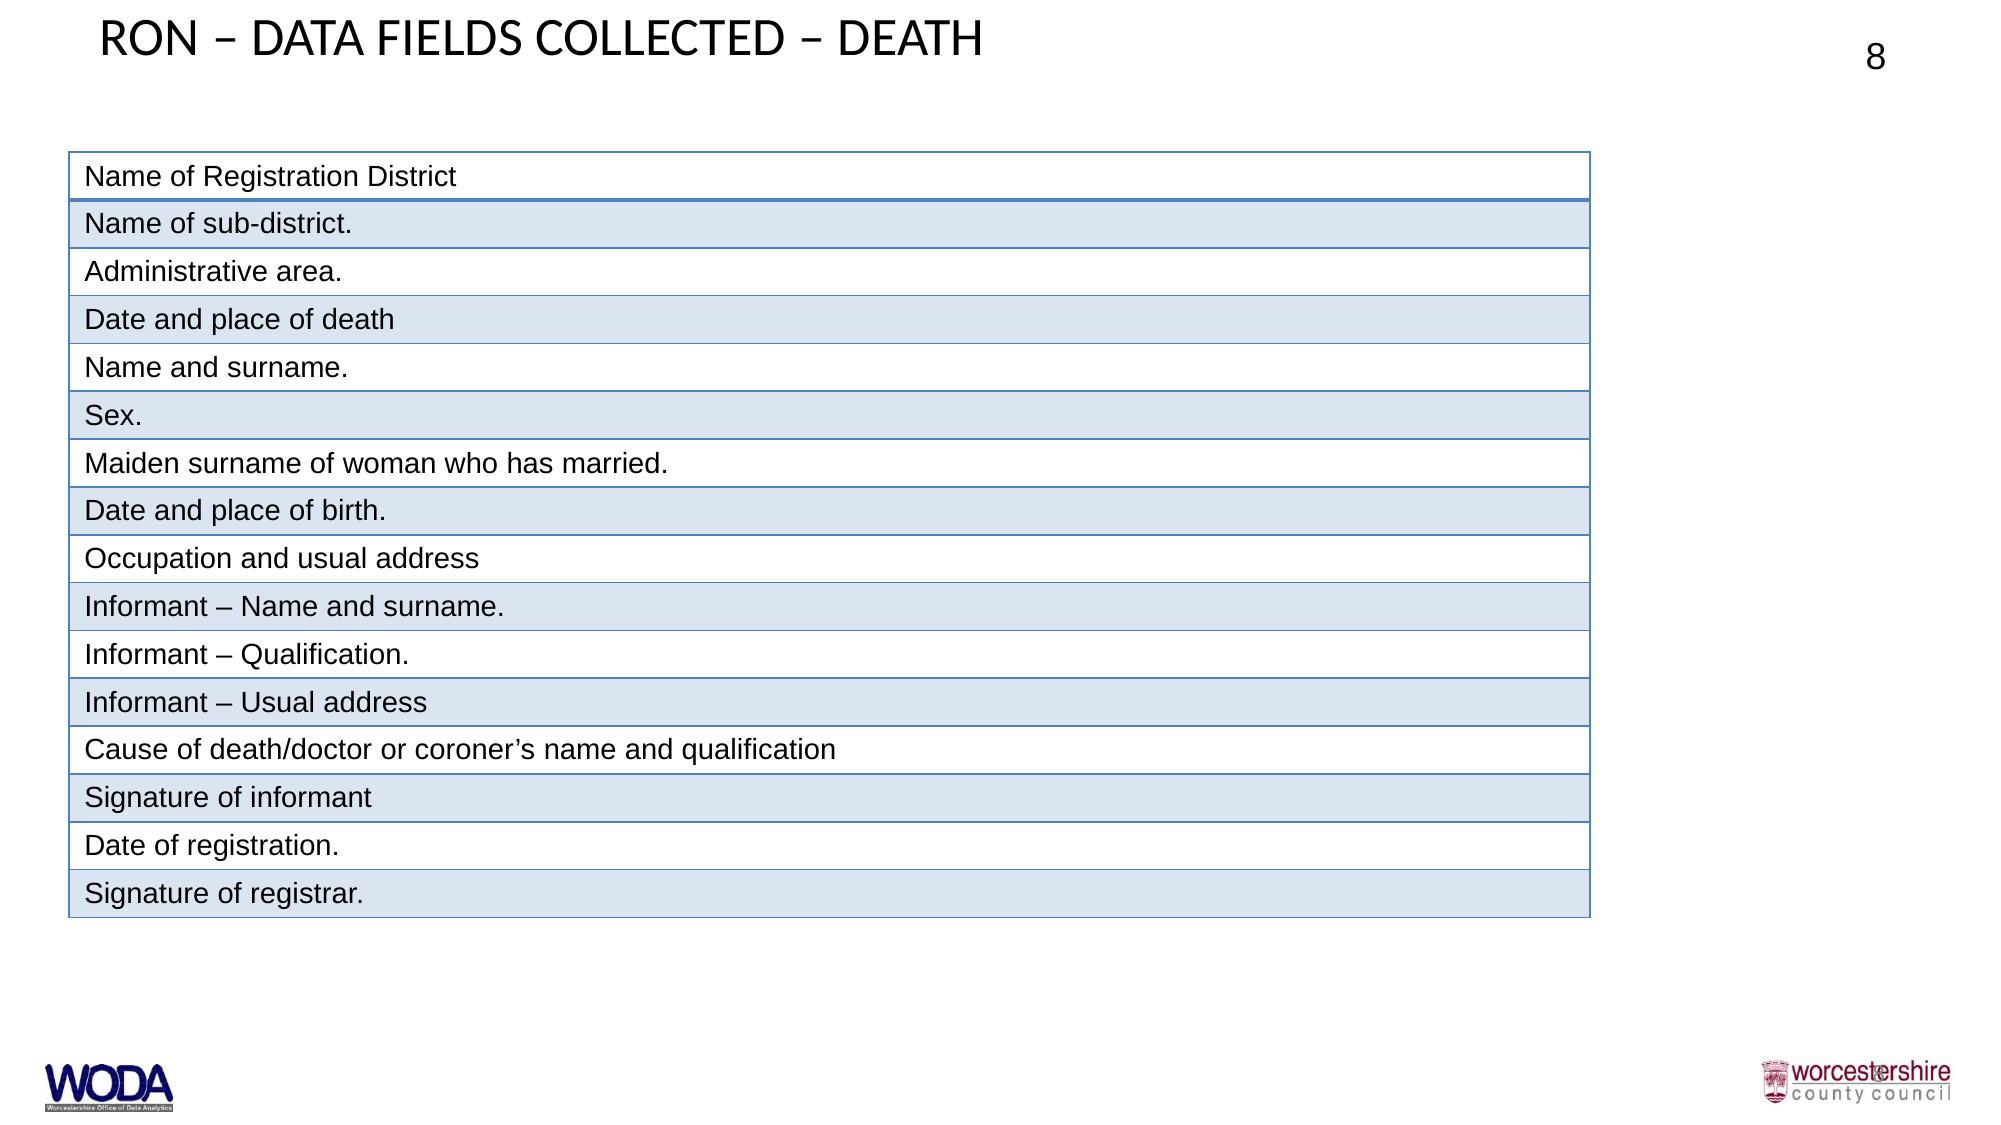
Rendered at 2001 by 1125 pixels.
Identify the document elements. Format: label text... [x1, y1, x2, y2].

table_cell Date of registration. [70, 823, 1589, 869]
table_cell Signature of registrar. [70, 870, 1589, 917]
slide_number <number> [1433, 1042, 1900, 1103]
table_cell Date and place of birth. [70, 488, 1589, 534]
table_cell Occupation and usual address [70, 536, 1589, 582]
table_cell Maiden surname of woman who has married. [70, 440, 1589, 486]
table_cell Informant – Qualification. [70, 631, 1589, 677]
table_cell Name of sub-district. [70, 202, 1589, 247]
table_cell Cause of death/doctor or coroner’s name and qualification [70, 727, 1589, 773]
table_cell Name and surname. [70, 344, 1589, 390]
table_cell Sex. [70, 392, 1589, 438]
title RON – DATA FIELDS COLLECTED – DEATH [99, 1, 1900, 189]
table_cell Informant – Usual address [70, 679, 1589, 725]
table_cell Informant – Name and surname. [70, 583, 1589, 630]
table_cell Administrative area. [70, 249, 1589, 295]
table_cell Date and place of death [70, 296, 1589, 343]
picture [45, 1064, 173, 1112]
table_cell Signature of informant [70, 775, 1589, 821]
picture [1749, 1049, 1971, 1114]
table_header Name of Registration District [70, 153, 1589, 198]
